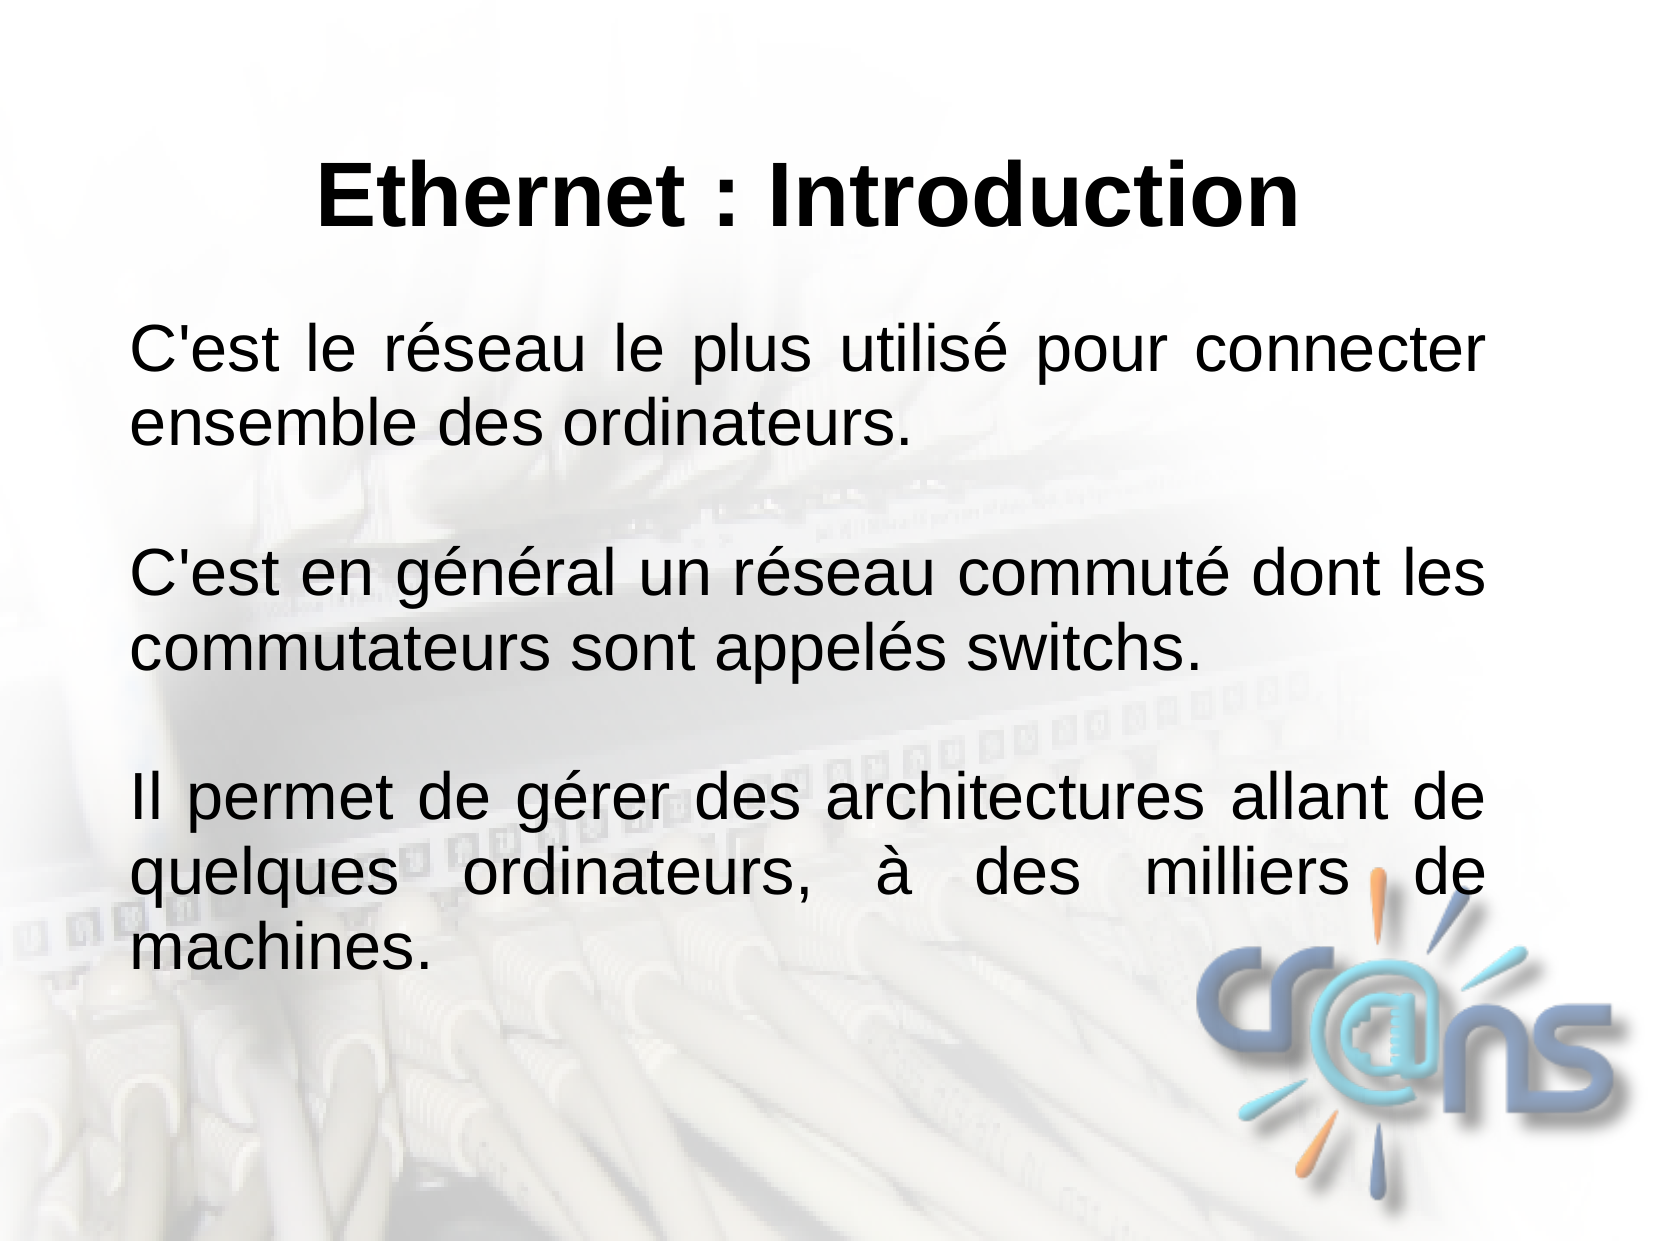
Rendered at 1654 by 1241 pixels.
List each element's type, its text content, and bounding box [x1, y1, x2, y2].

picture [0, 0, 1654, 1241]
title Ethernet : Introduction [82, 90, 1536, 298]
subtitle C'est le réseau le plus utilisé pour connecter ensemble des ordinateurs. C'est en général un réseau commuté dont les commutateurs sont appelés switchs. Il permet de gérer des architectures allant de quelques ordinateurs, à des milliers de machines. [129, 310, 1489, 1059]
